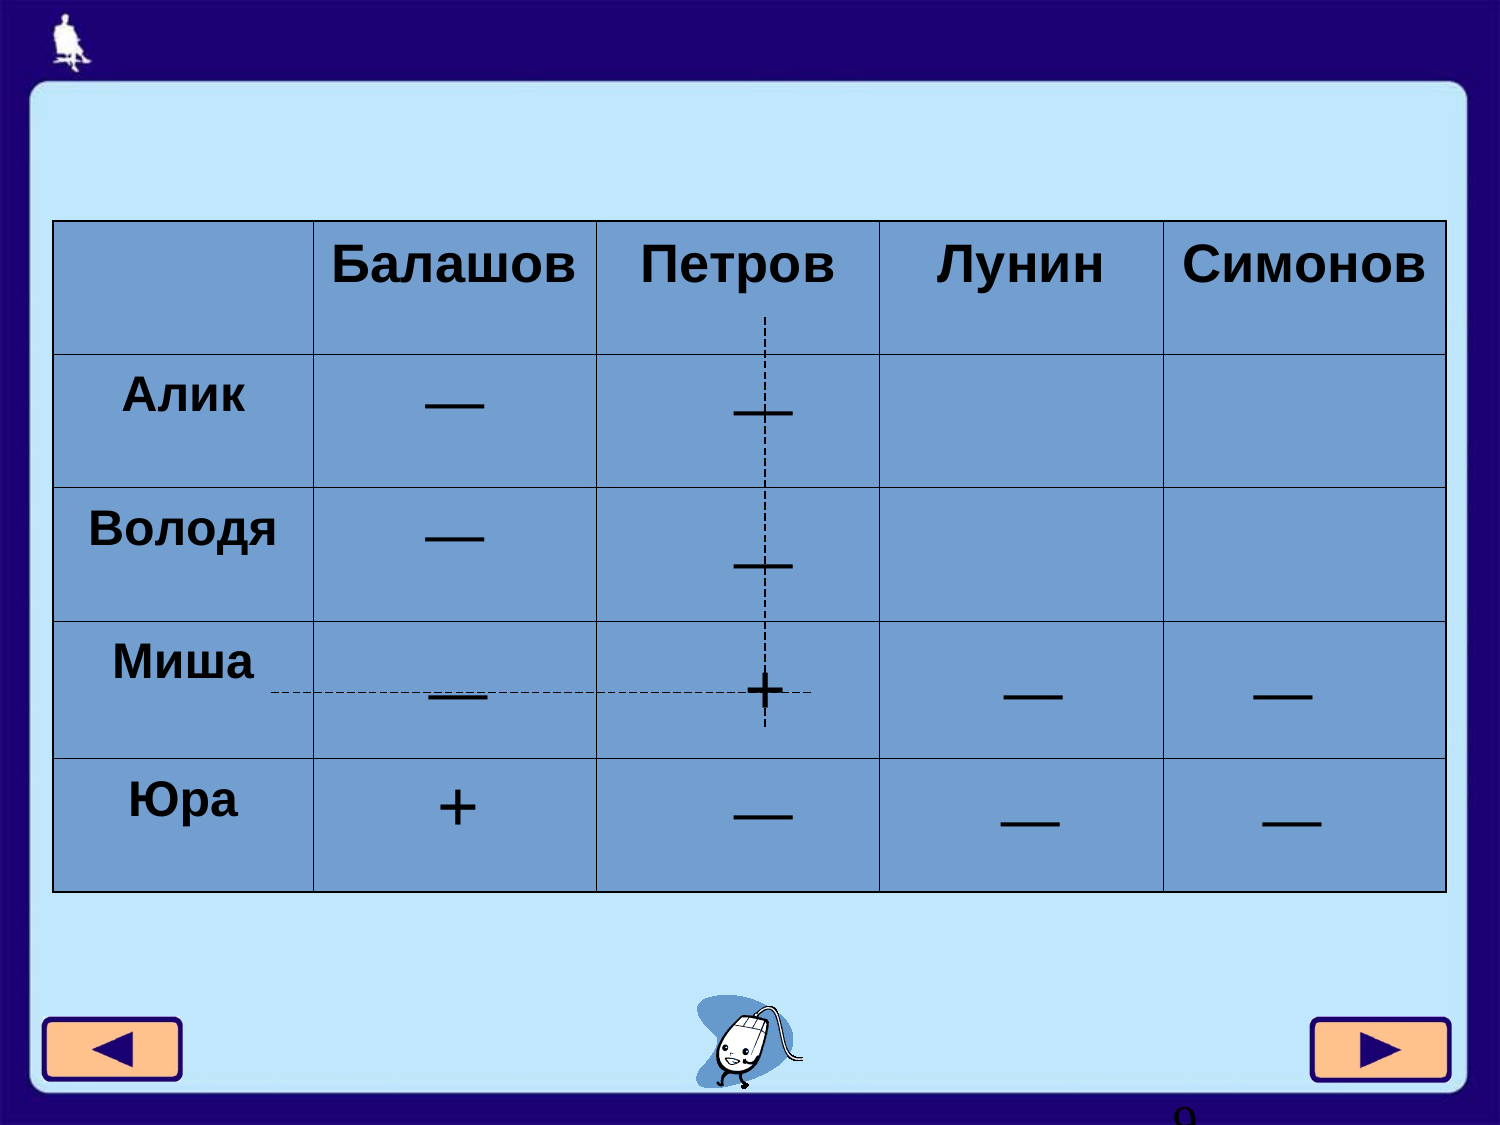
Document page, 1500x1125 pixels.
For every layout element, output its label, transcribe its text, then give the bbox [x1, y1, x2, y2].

table_cell Алик [54, 355, 313, 487]
text_box — [1248, 772, 1374, 859]
table_cell [314, 759, 596, 891]
table_cell [1164, 355, 1445, 487]
text_box — [719, 514, 845, 601]
table_header Симонов [1164, 222, 1445, 354]
text_box — [414, 645, 540, 731]
picture [0, 0, 1500, 1125]
table_cell [880, 355, 1163, 487]
table_cell [1164, 759, 1445, 891]
text_box <номер> [1178, 1109, 1190, 1125]
table_cell [1164, 488, 1445, 621]
table_cell [880, 488, 1163, 621]
table_header [54, 222, 313, 354]
table_cell [880, 622, 1163, 758]
table_cell [880, 759, 1163, 891]
table_cell Миша [54, 622, 313, 758]
table_cell [597, 622, 879, 758]
text_box — [719, 361, 845, 448]
table_cell [314, 622, 596, 758]
text_box <номер> [1158, 1082, 1471, 1125]
text_box — [986, 772, 1112, 859]
table_header Балашов [314, 222, 596, 354]
table_header Петров [597, 222, 879, 354]
table_cell [597, 355, 879, 487]
table_header Лунин [880, 222, 1163, 354]
table_cell — [314, 355, 596, 487]
table_cell [597, 759, 879, 891]
text_box — [989, 645, 1115, 731]
table_cell — [314, 488, 596, 621]
text_box + [395, 749, 521, 856]
table_cell [1164, 622, 1445, 758]
table_cell [597, 488, 879, 621]
table_cell Володя [54, 488, 313, 621]
table_cell Юра [54, 759, 313, 891]
text_box — [719, 765, 845, 851]
text_box — [1239, 645, 1365, 731]
text_box + [702, 633, 828, 739]
